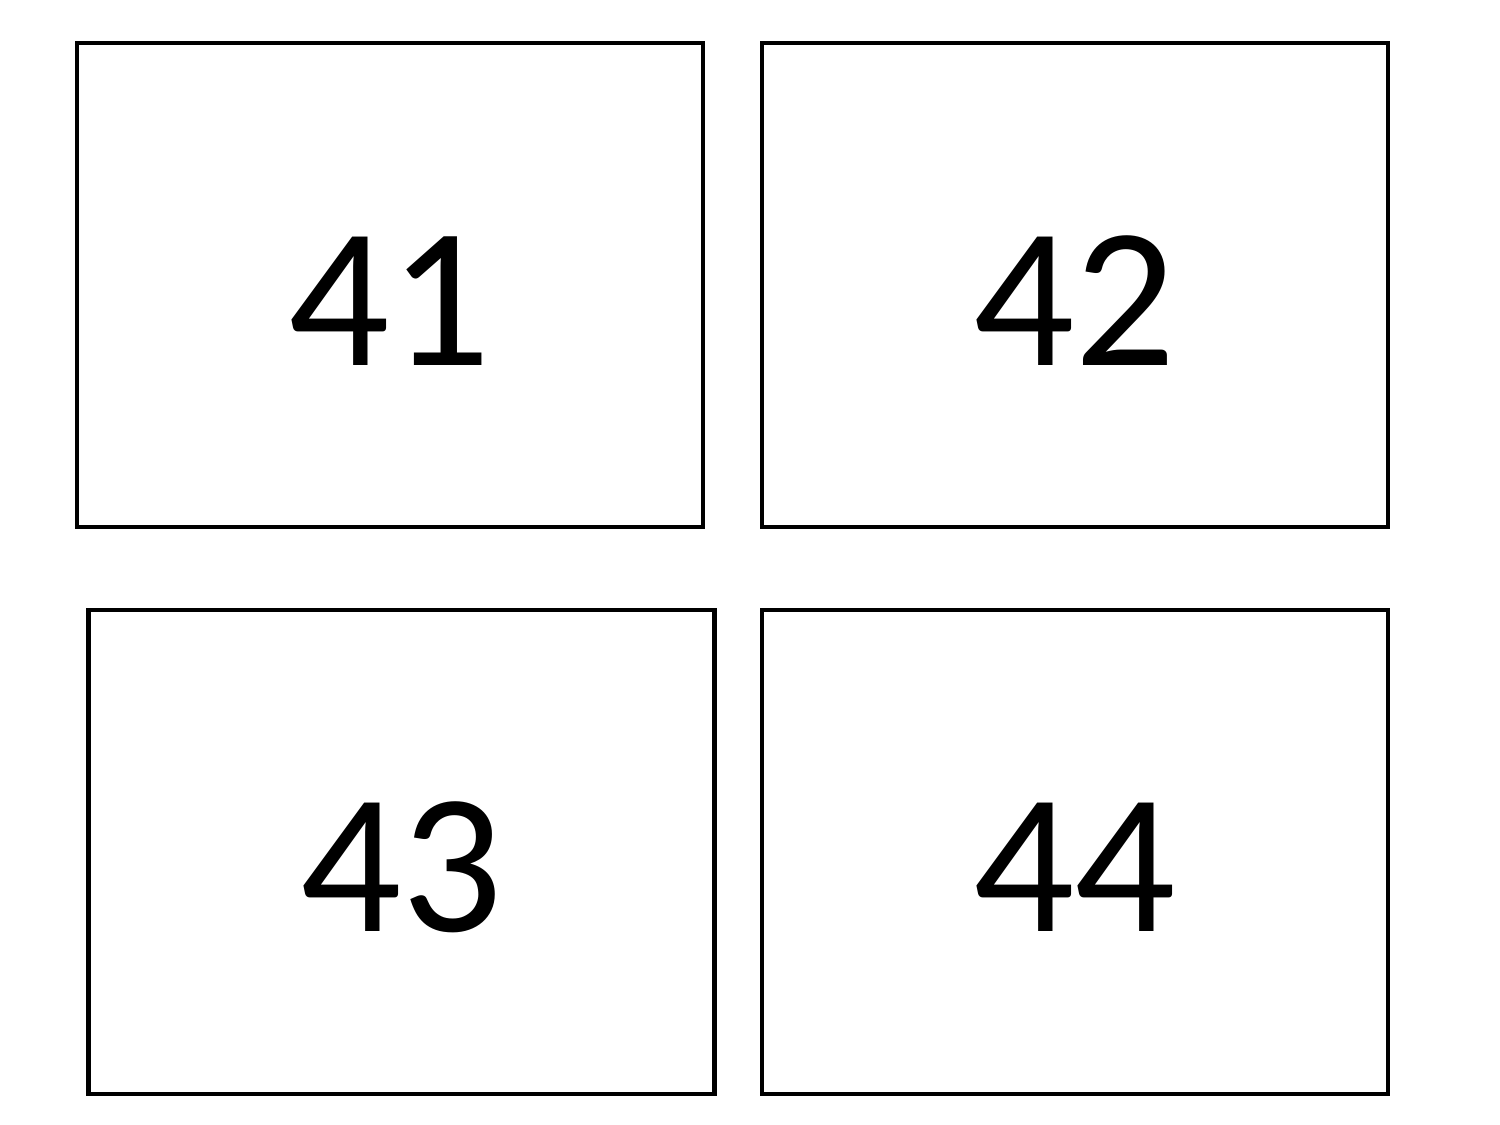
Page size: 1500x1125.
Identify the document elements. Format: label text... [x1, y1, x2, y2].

text_box 44 [761, 609, 1388, 1094]
text_box 41 [76, 42, 703, 528]
text_box 43 [88, 609, 715, 1094]
text_box 42 [761, 42, 1388, 528]
